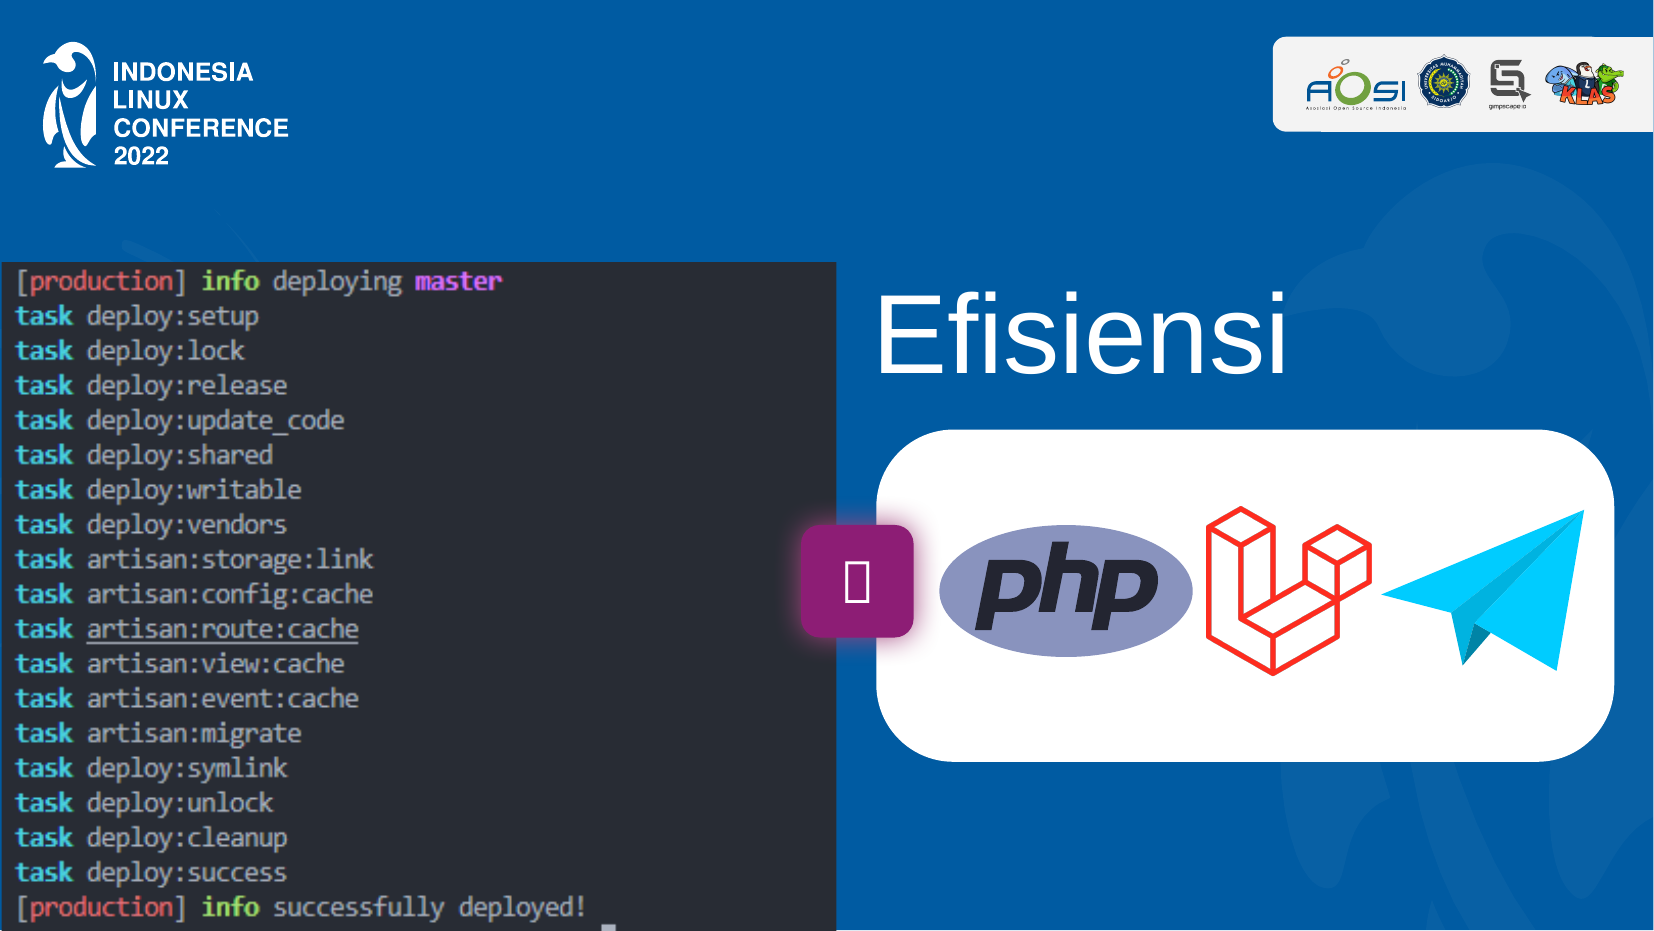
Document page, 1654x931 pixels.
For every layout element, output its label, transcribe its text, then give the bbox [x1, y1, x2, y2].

title Efisiensi [872, 146, 1623, 409]
picture [1380, 509, 1585, 672]
picture [1206, 506, 1373, 679]
picture [939, 525, 1193, 658]
text_box  [801, 524, 914, 638]
picture [1545, 62, 1624, 105]
text_box [876, 429, 1615, 762]
picture [1417, 54, 1471, 108]
picture [1, 262, 837, 931]
